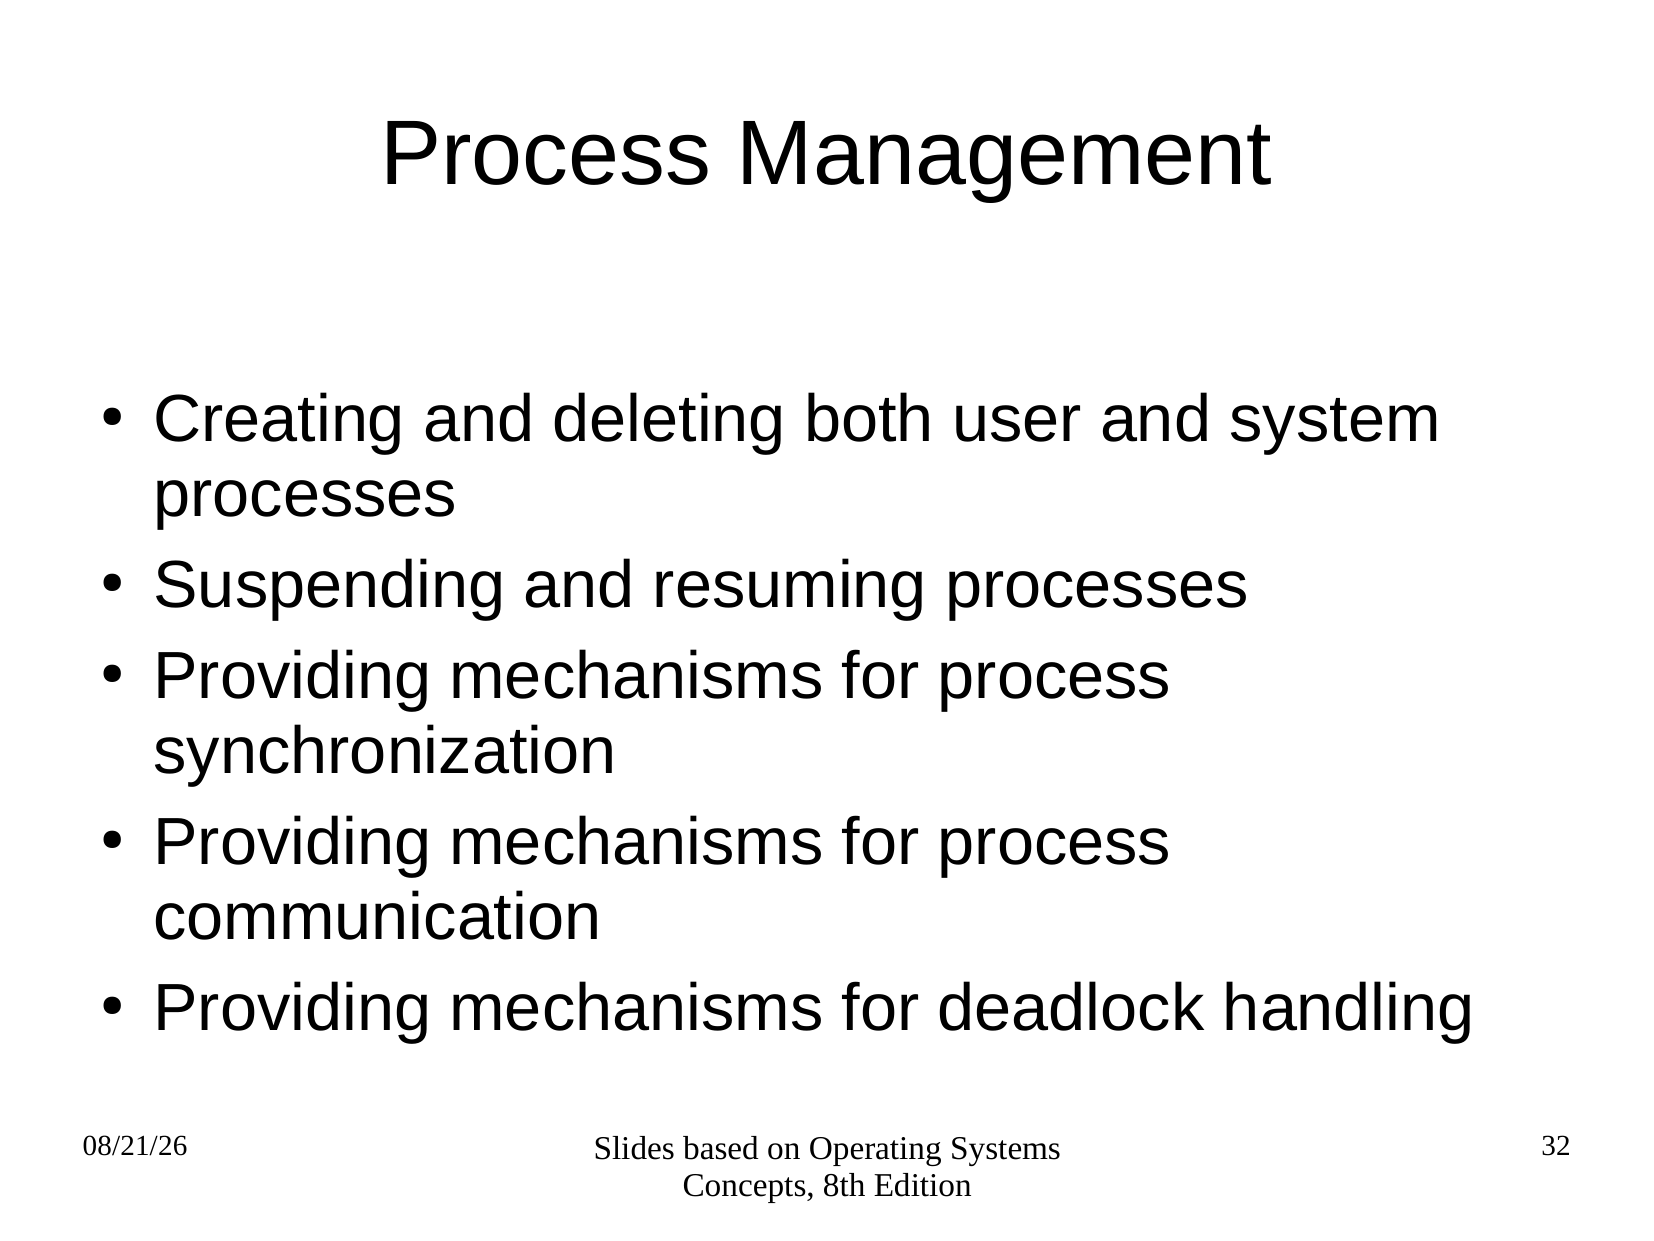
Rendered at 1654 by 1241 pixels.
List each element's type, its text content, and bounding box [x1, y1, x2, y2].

title Process Management [82, 49, 1571, 257]
list Creating and deleting both user and system processes Suspending and resuming processes Providing mechanisms for process synchronization Providing mechanisms for process communication Providing mechanisms for deadlock handling [82, 290, 1571, 1109]
